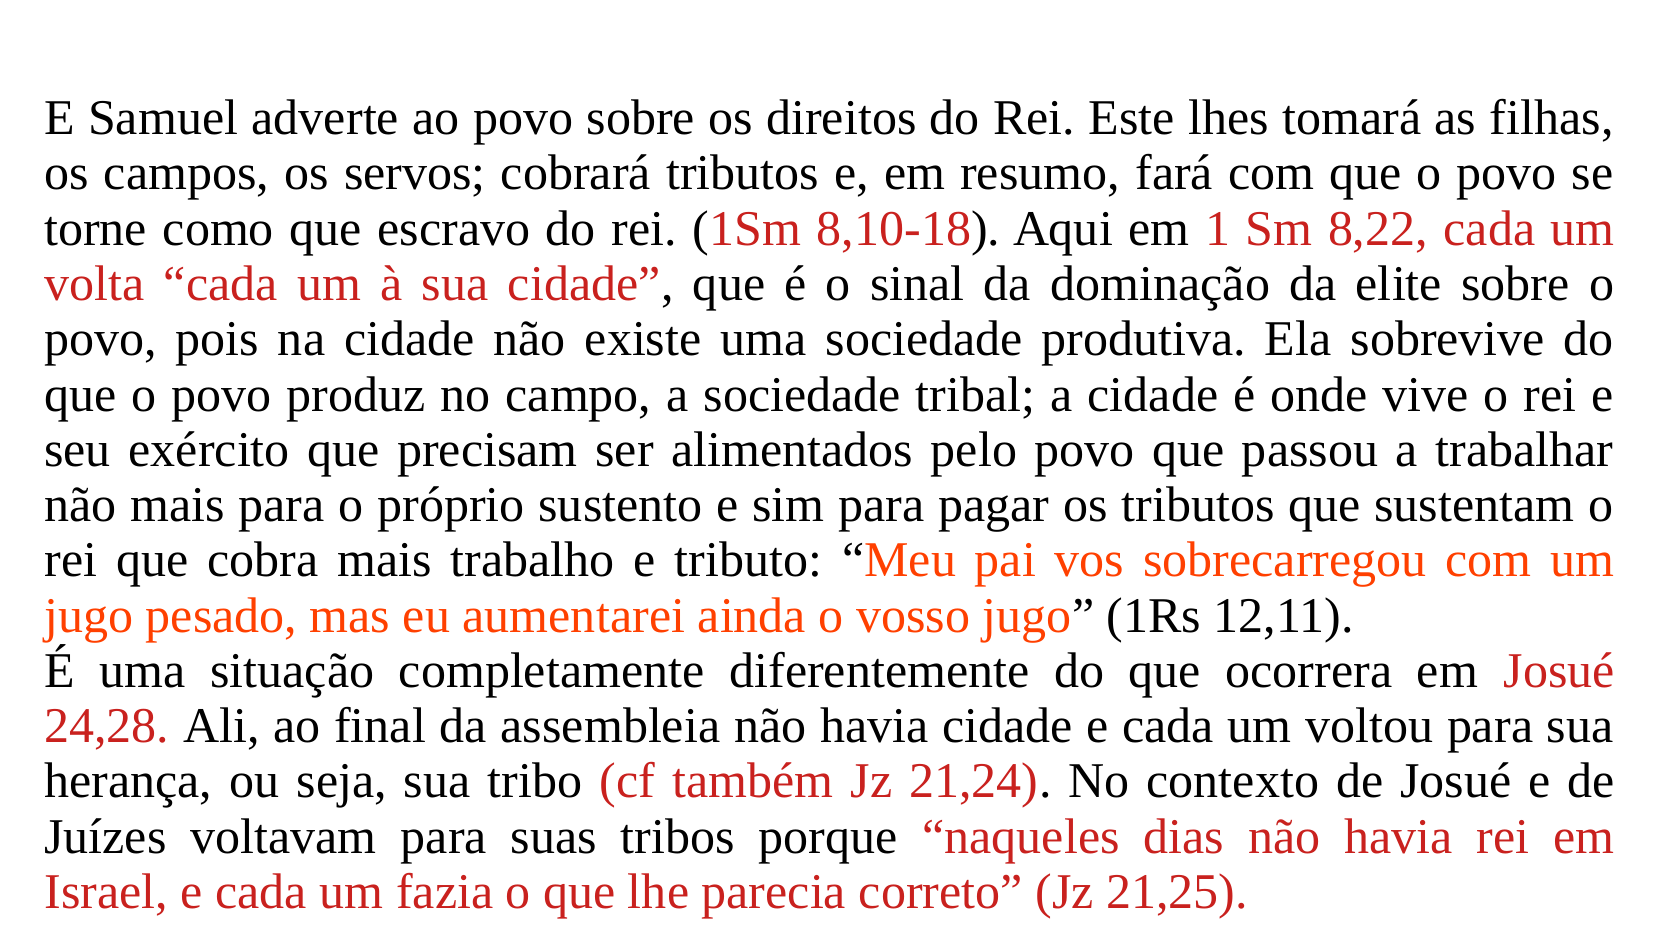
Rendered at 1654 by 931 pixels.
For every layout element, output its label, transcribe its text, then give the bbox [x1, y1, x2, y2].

text_box E Samuel adverte ao povo sobre os direitos do Rei. Este lhes tomará as filhas, os campos, os servos; cobrará tributos e, em resumo, fará com que o povo se torne como que escravo do rei. (1Sm 8,10-18). Aqui em 1 Sm 8,22, cada um volta “cada um à sua cidade”, que é o sinal da dominação da elite sobre o povo, pois na cidade não existe uma sociedade produtiva. Ela sobrevive do que o povo produz no campo, a sociedade tribal; a cidade é onde vive o rei e seu exército que precisam ser alimentados pelo povo que passou a trabalhar não mais para o próprio sustento e sim para pagar os tributos que sustentam o rei que cobra mais trabalho e tributo: “Meu pai vos sobrecarregou com um jugo pesado, mas eu aumentarei ainda o vosso jugo” (1Rs 12,11). É uma situação completamente diferentemente do que ocorrera em Josué 24,28. Ali, ao final da assembleia não havia cidade e cada um voltou para sua herança, ou seja, sua tribo (cf também Jz 21,24). No contexto de Josué e de Juízes voltavam para suas tribos porque “naqueles dias não havia rei em Israel, e cada um fazia o que lhe parecia correto” (Jz 21,25). [29, 82, 1630, 927]
